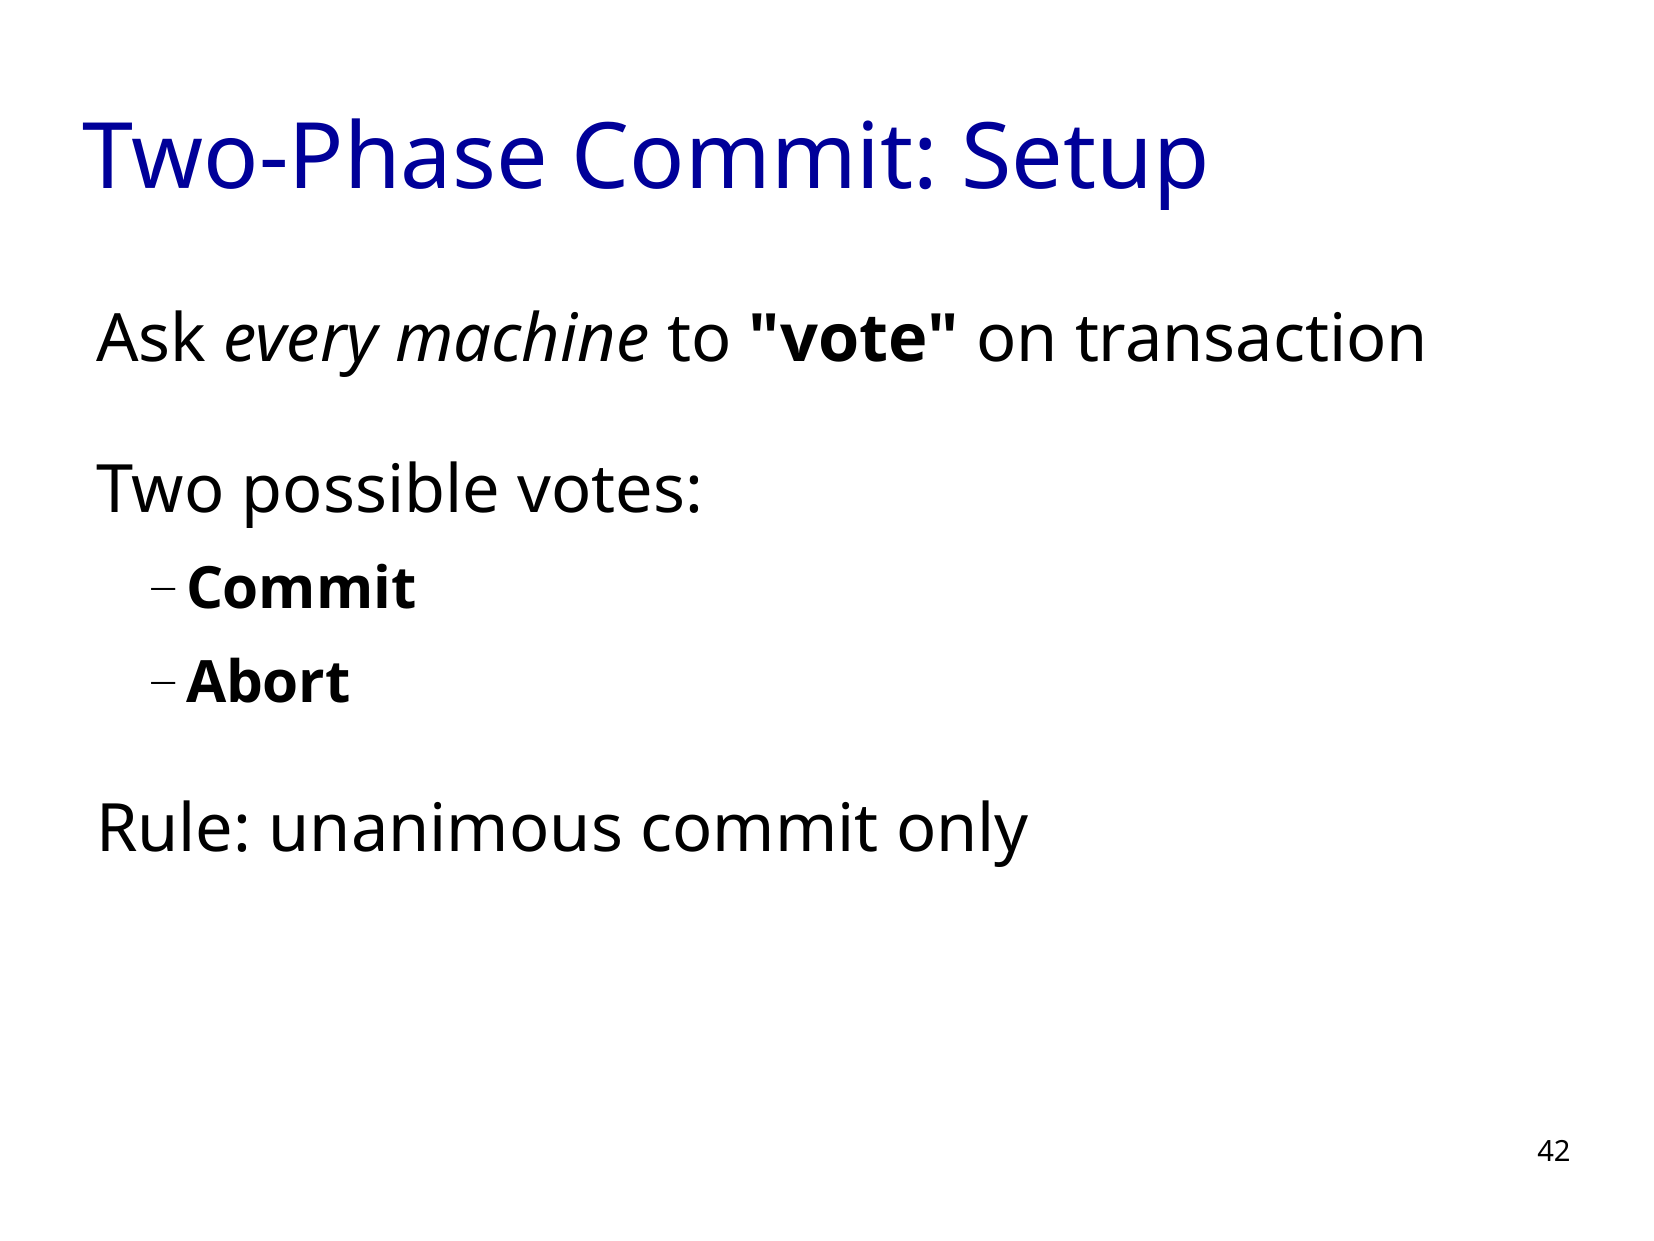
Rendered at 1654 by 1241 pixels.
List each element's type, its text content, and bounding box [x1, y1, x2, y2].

title Two-Phase Commit: Setup [82, 49, 1571, 257]
list Ask every machine to "vote" on transaction Two possible votes: Commit Abort Rule: unanimous commit only [60, 290, 1571, 1096]
